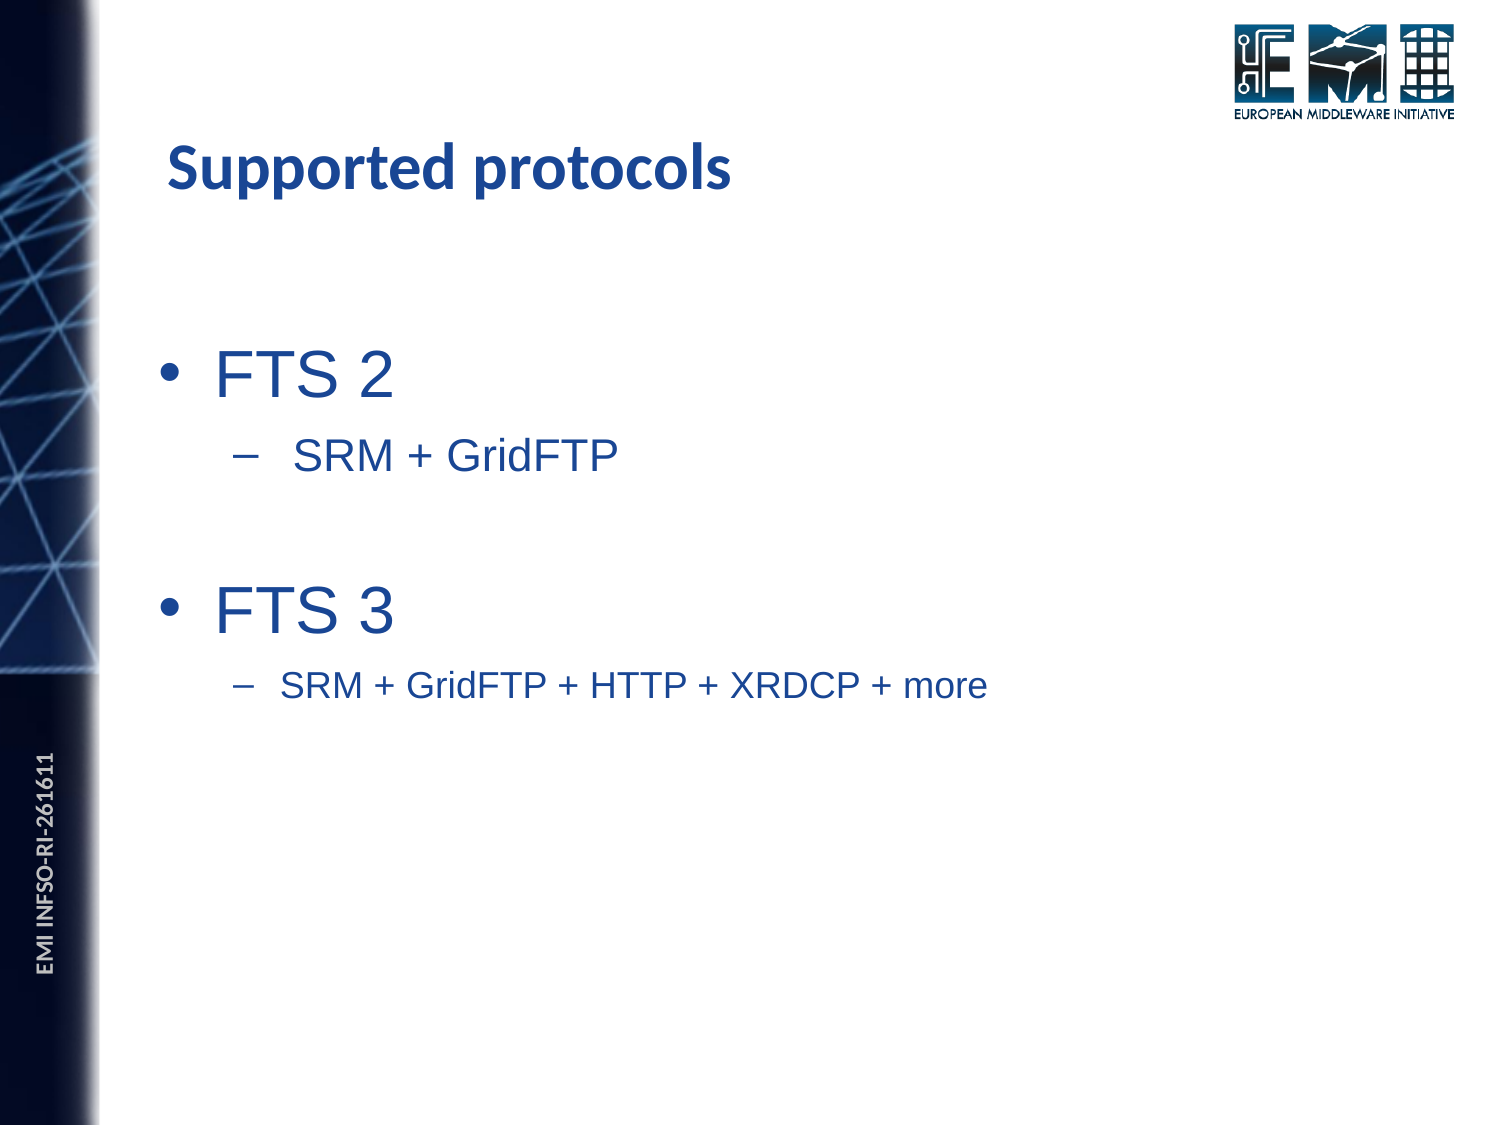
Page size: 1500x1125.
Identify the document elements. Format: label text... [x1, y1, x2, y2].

picture [0, 0, 111, 1125]
picture [1185, 8, 1500, 140]
text_box Supported protocols [153, 115, 1388, 211]
list FTS 2 SRM + GridFTP FTS 3 SRM + GridFTP + HTTP + XRDCP + more [143, 226, 1371, 881]
